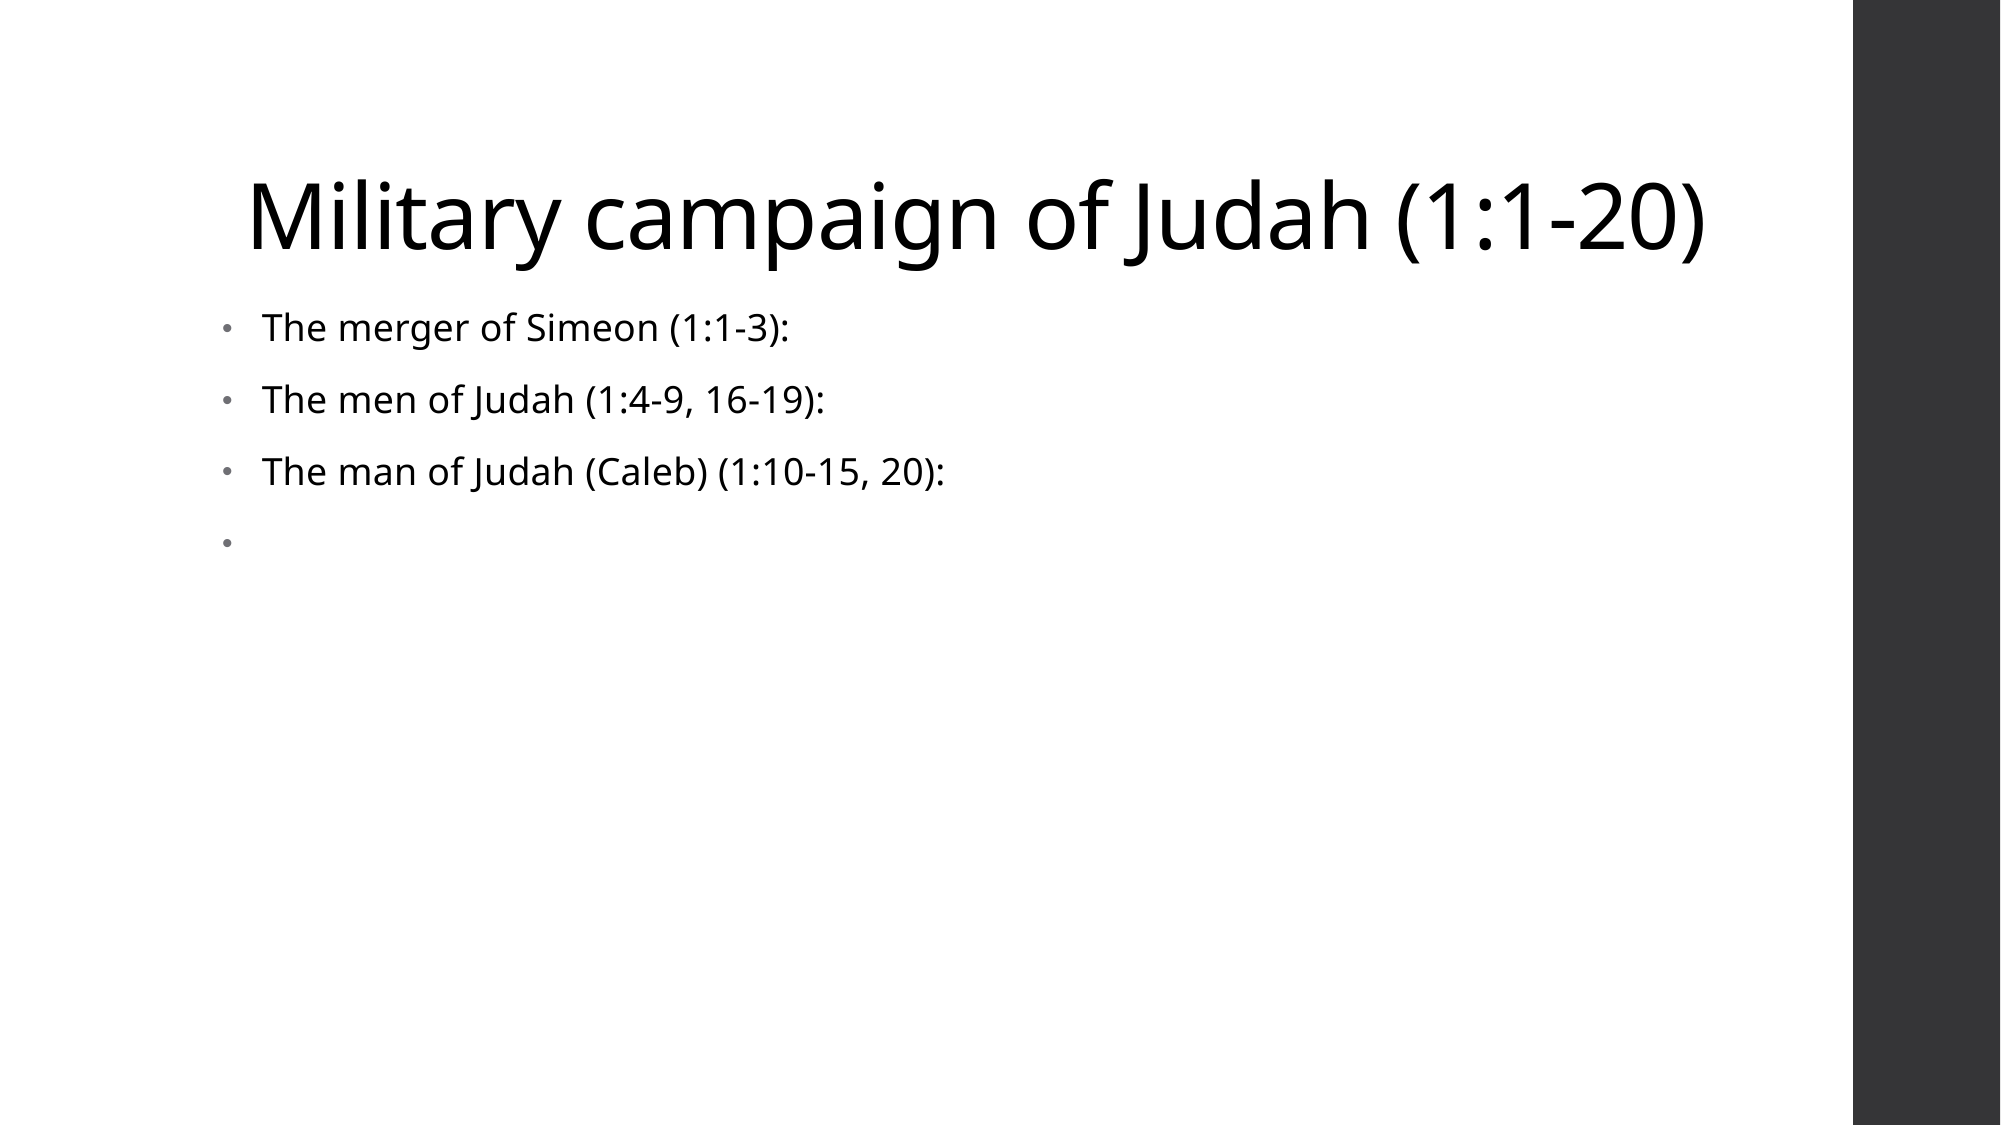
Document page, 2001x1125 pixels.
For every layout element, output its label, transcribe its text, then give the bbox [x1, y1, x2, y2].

list The merger of Simeon (1:1-3): The men of Judah (1:4-9, 16-19): The man of Judah (Caleb) (1:10-15, 20): [206, 299, 1617, 1014]
title Military campaign of Judah (1:1-20) [206, 60, 1797, 278]
